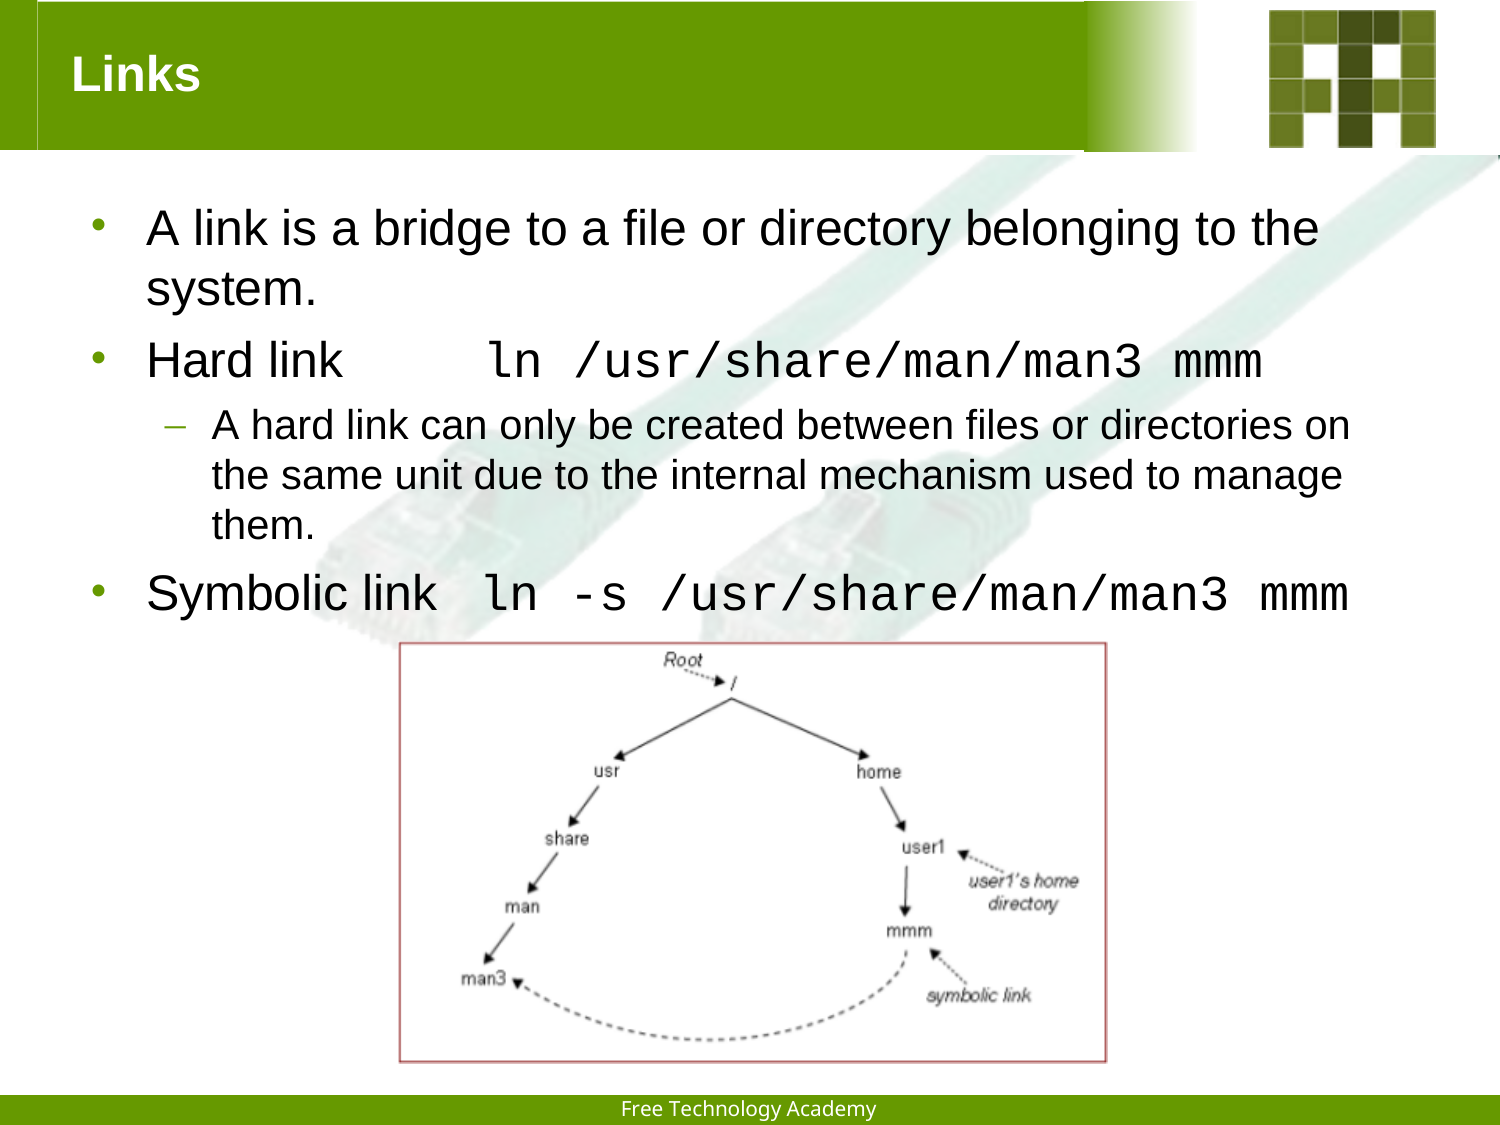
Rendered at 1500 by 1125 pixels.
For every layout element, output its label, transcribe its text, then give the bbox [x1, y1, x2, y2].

title Links [56, 1, 1107, 152]
picture [1269, 10, 1436, 148]
list A link is a bridge to a file or directory belonging to the system. Hard link ln /usr/share/man/man3 mmm A hard link can only be created between files or directories on the same unit due to the internal mechanism used to manage them. Symbolic link ln -s /usr/share/man/man3 mmm [75, 187, 1426, 1065]
picture [398, 641, 1108, 1064]
